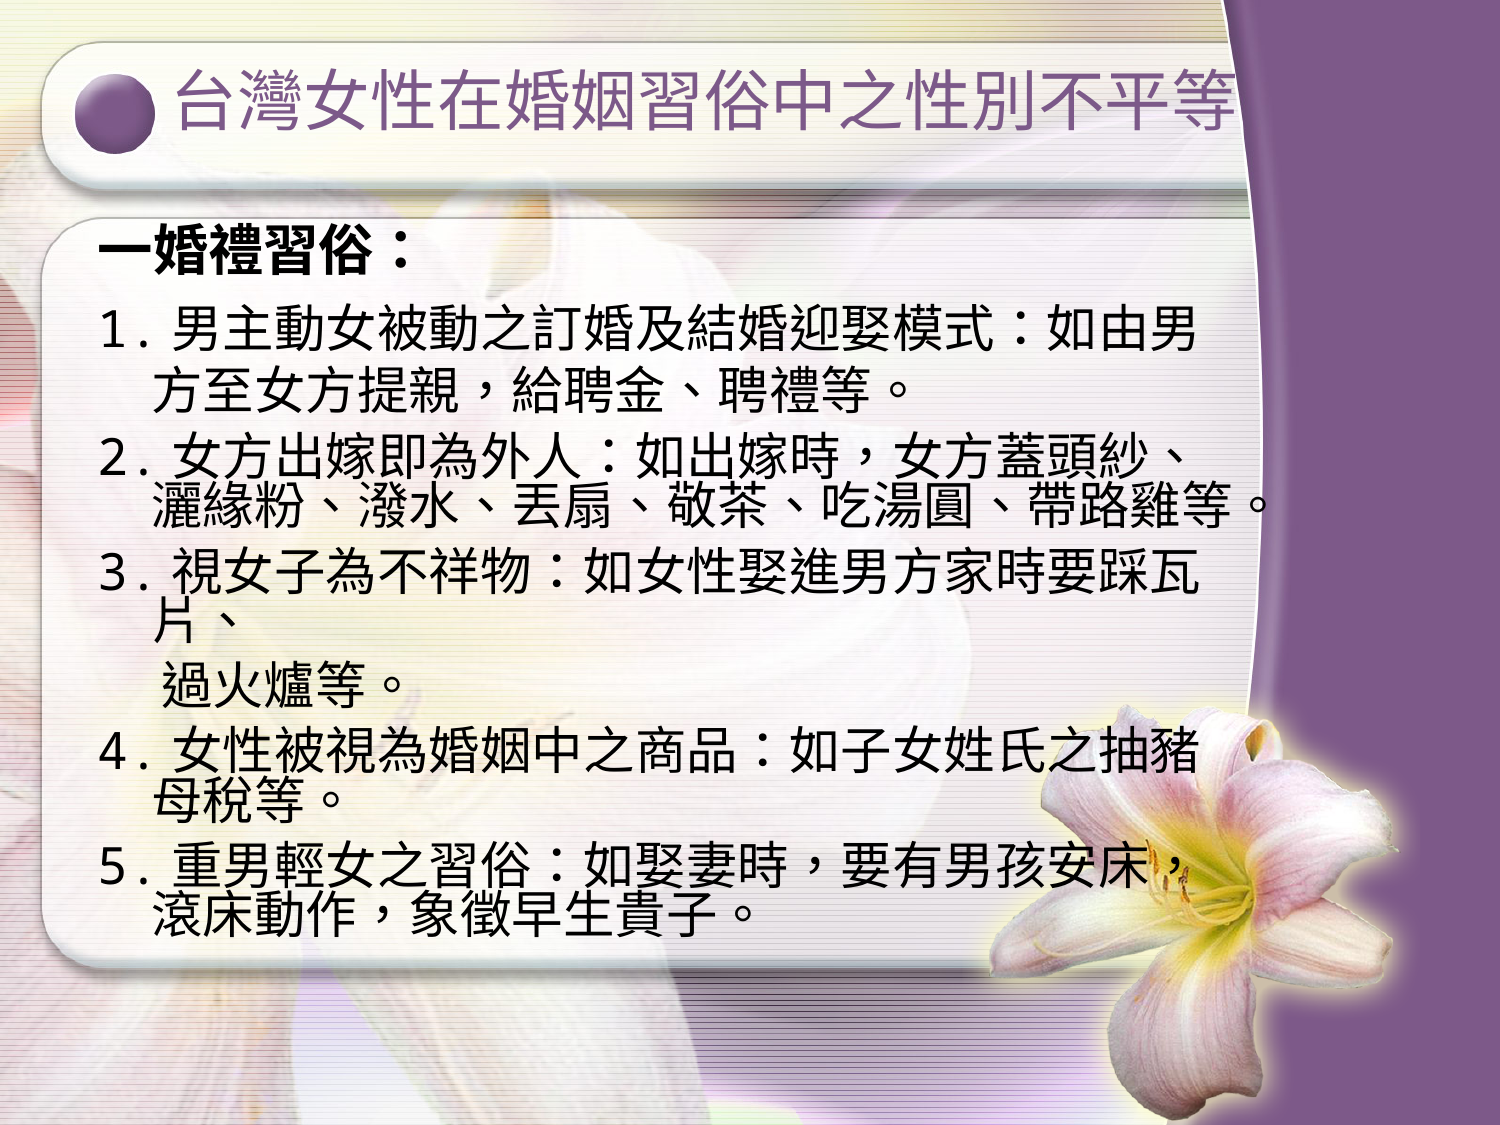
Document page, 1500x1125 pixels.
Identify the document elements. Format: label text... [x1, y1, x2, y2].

title 台灣女性在婚姻習俗中之性別不平等 [29, 4, 1380, 194]
list 一婚禮習俗： 1.男主動女被動之訂婚及結婚迎娶模式：如由男方至女方提親，給聘金、聘禮等。 2.女方出嫁即為外人：如出嫁時，女方蓋頭紗、灑緣粉、潑水、丟扇、敬茶、吃湯圓、帶路雞等。 3.視女子為不祥物：如女性娶進男方家時要踩瓦片、 過火爐等。 4.女性被視為婚姻中之商品：如子女姓氏之抽豬母稅等。 5.重男輕女之習俗：如娶妻時，要有男孩安床，滾床動作，象徵早生貴子。 [29, 220, 1258, 968]
